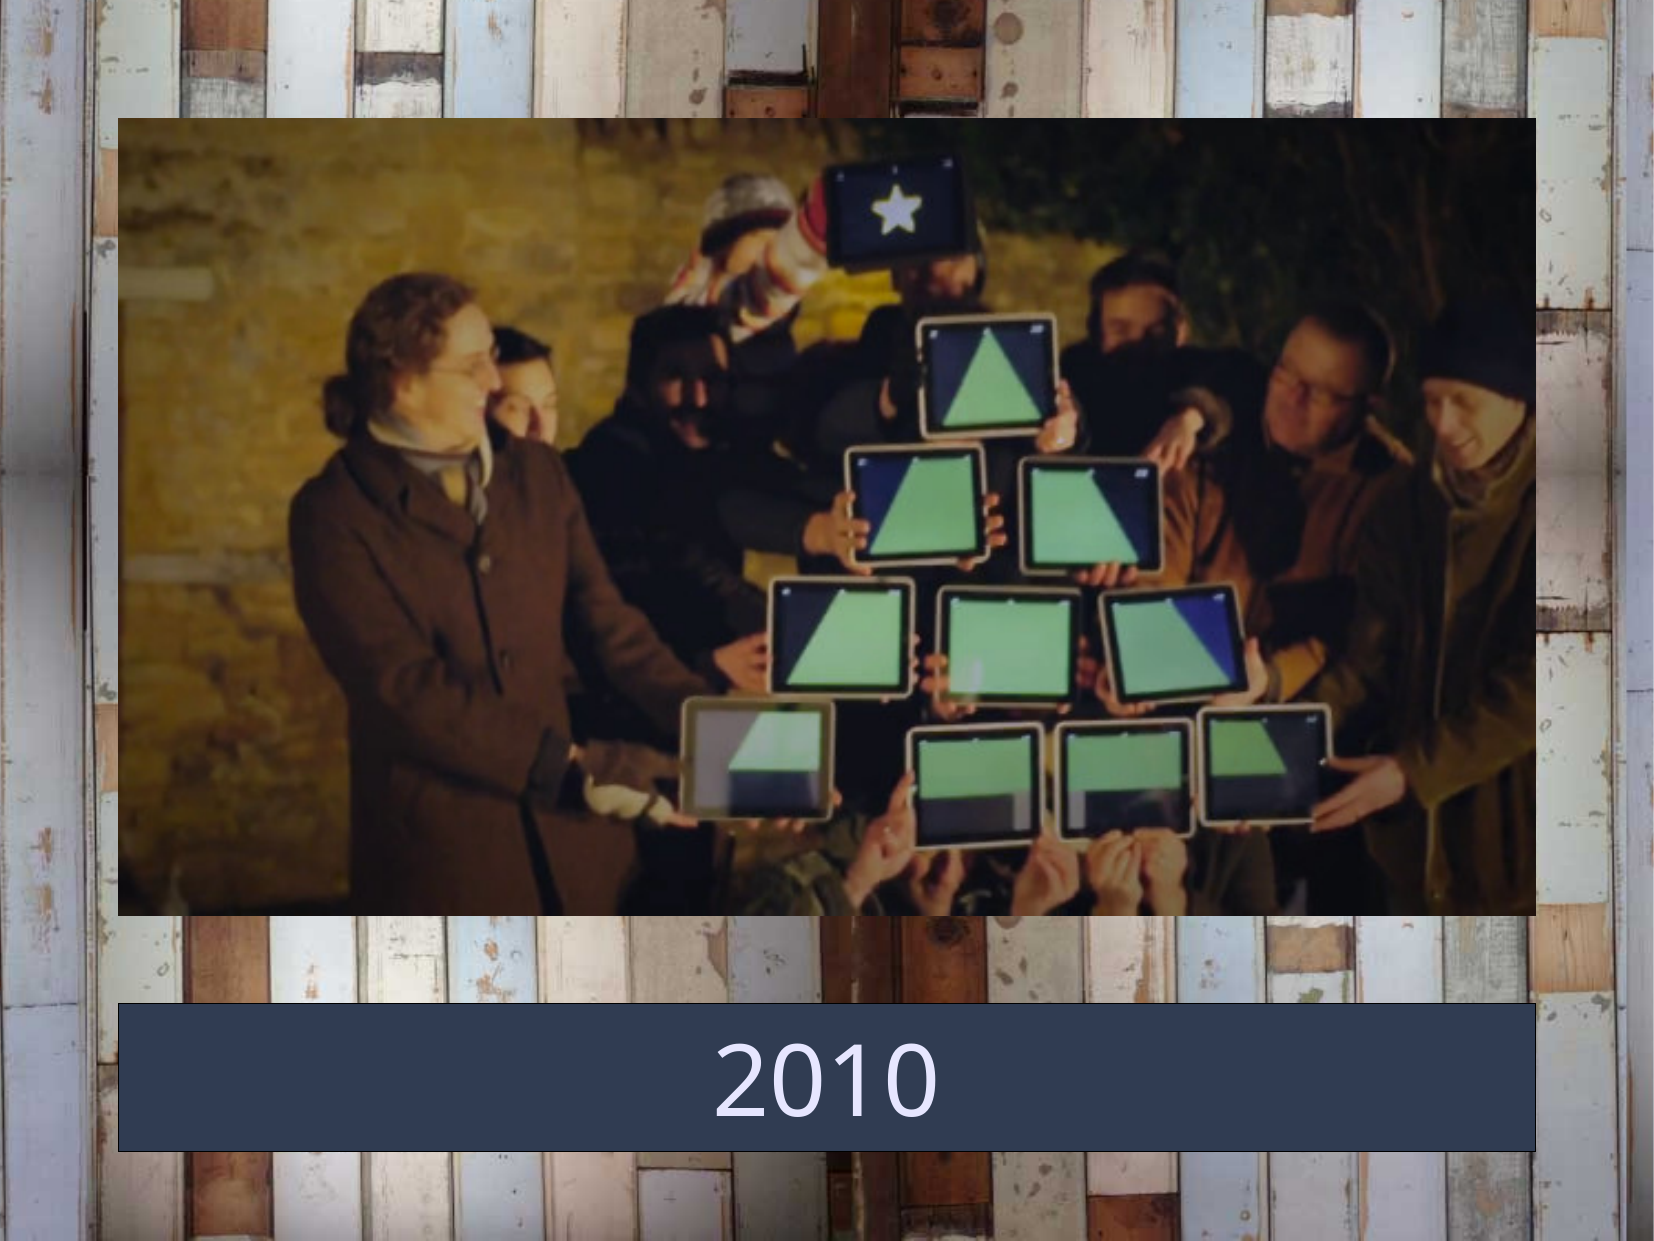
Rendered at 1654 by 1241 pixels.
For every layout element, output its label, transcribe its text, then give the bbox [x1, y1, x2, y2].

picture [0, 0, 1654, 1241]
text_box 2010 [118, 1003, 1536, 1152]
